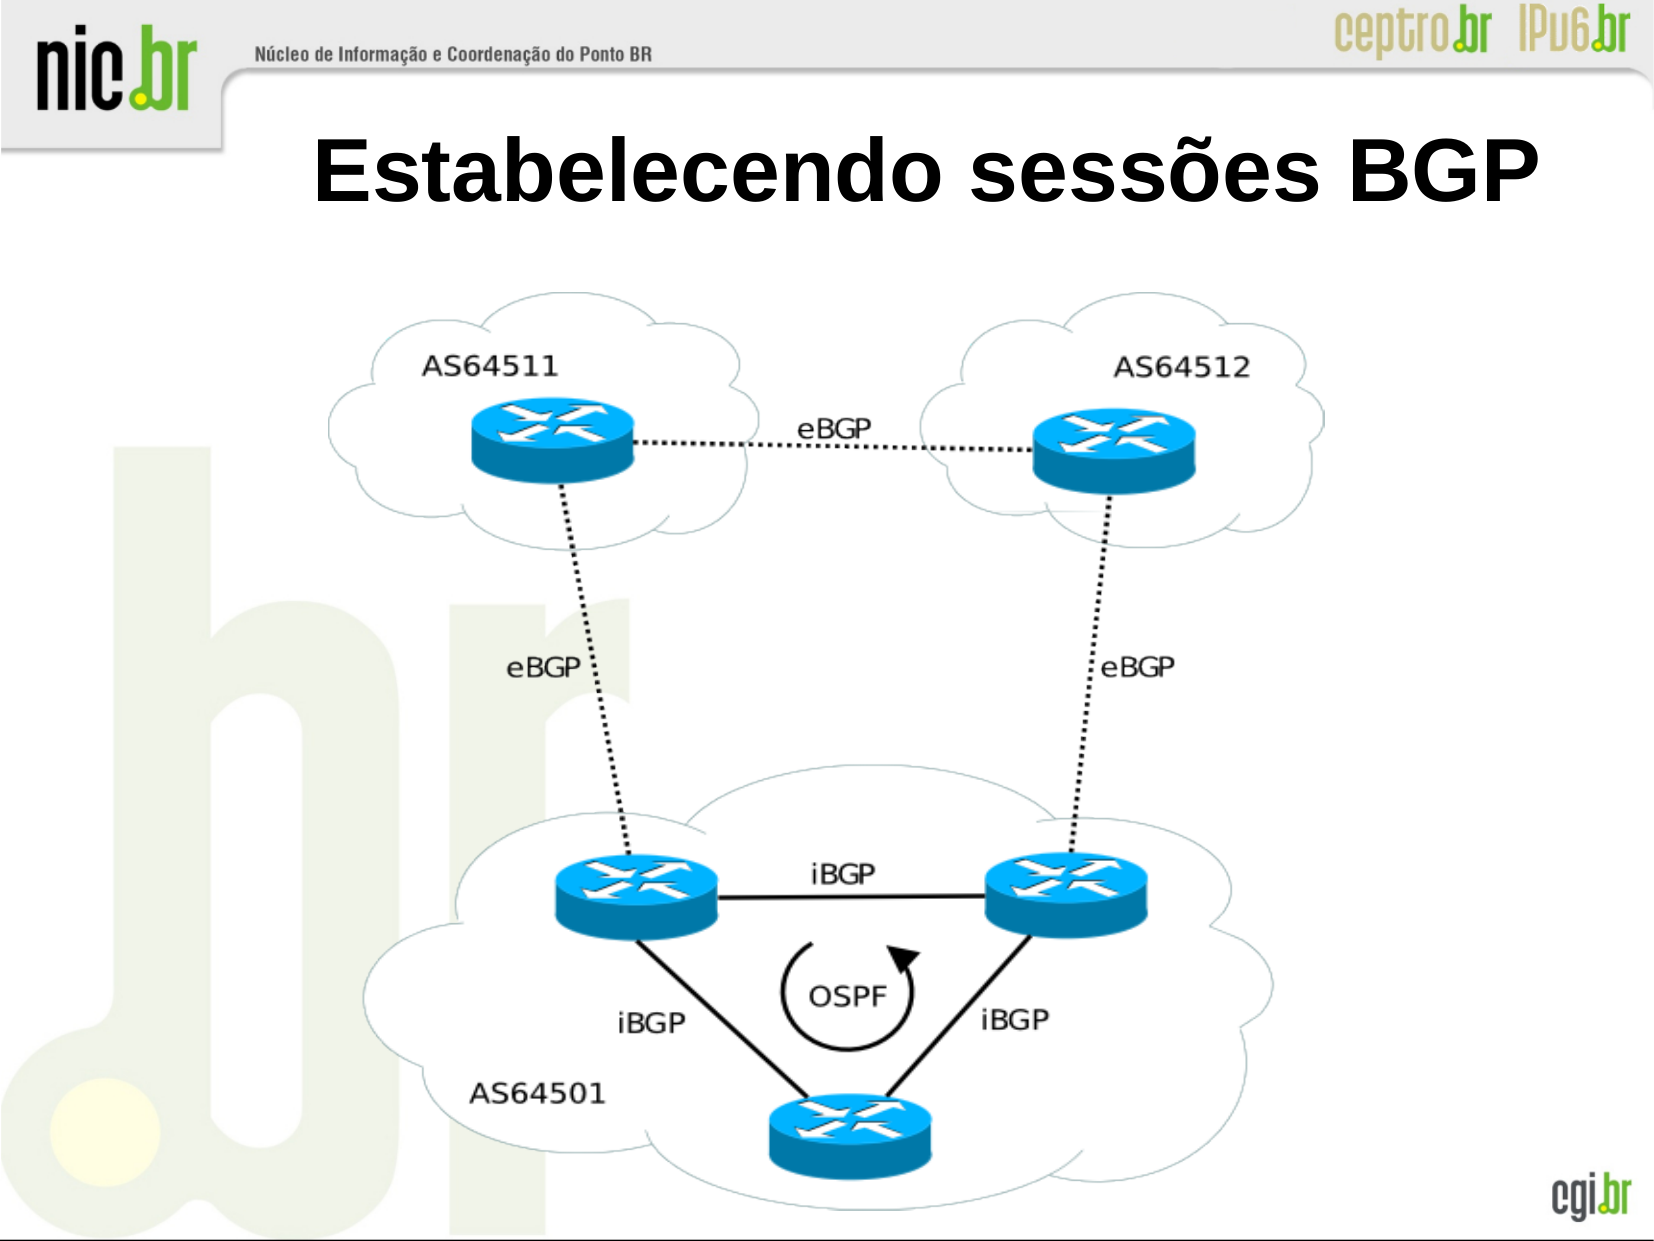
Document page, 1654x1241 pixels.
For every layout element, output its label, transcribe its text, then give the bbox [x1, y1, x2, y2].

text_box Estabelecendo sessões BGP [188, 97, 1654, 216]
picture [0, 0, 1654, 1241]
